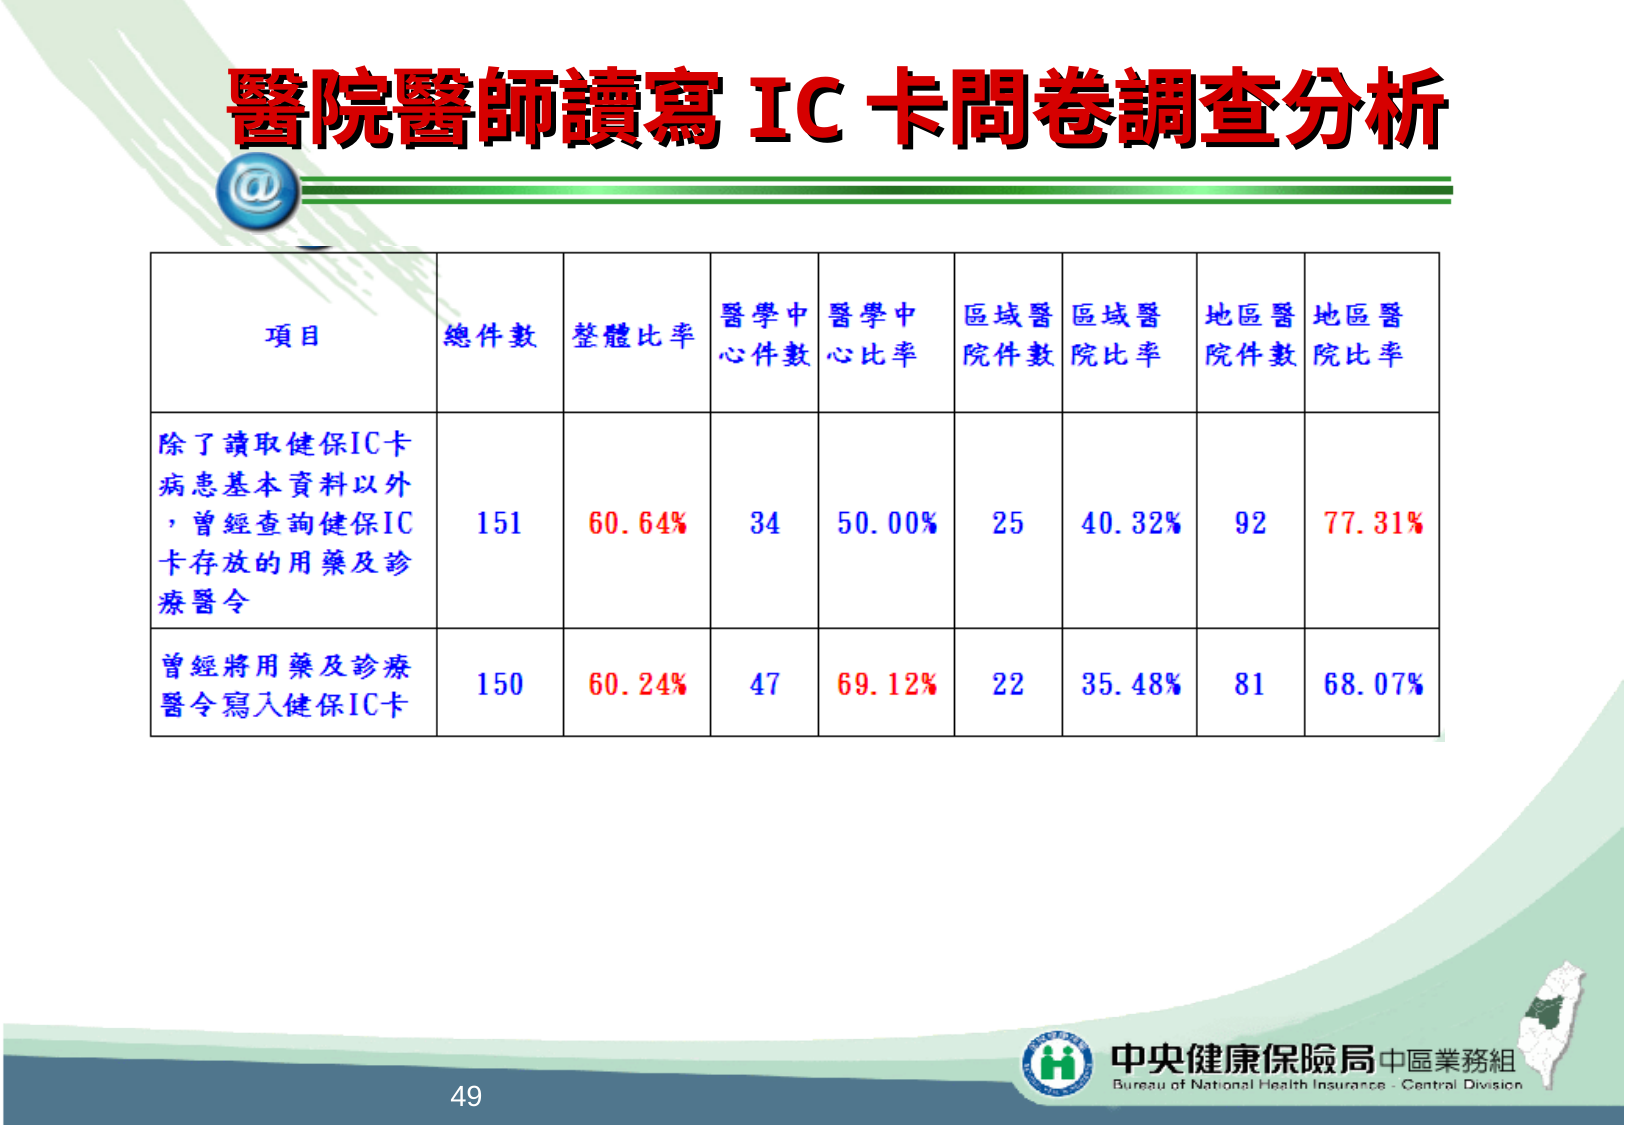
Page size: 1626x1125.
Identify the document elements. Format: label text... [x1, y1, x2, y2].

text_box [435, 1065, 815, 1125]
picture [144, 246, 1445, 742]
title 醫院醫師讀寫IC卡問卷調查分析 [109, 10, 1562, 198]
